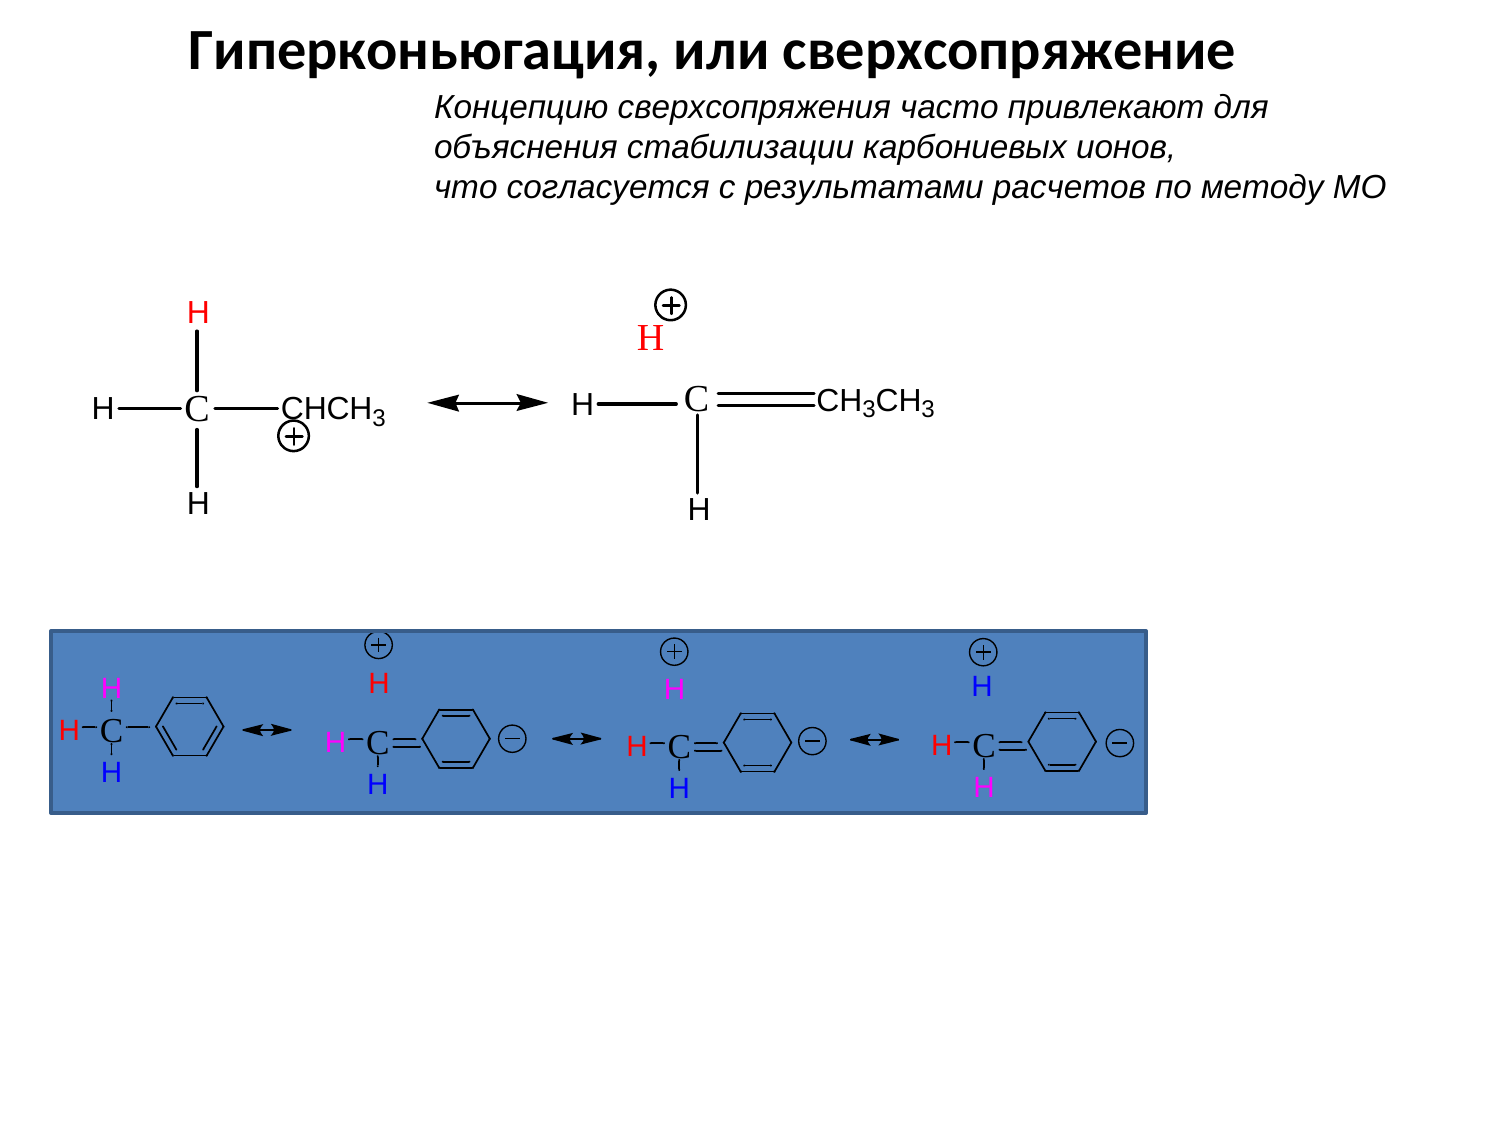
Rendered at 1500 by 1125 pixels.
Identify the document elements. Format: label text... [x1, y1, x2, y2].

text_box Концепцию сверхсопряжения часто привлекают для объяснения стабилизации карбониевых ионов, что согласуется с результатами расчетов по методу МО [419, 78, 1424, 260]
title Гиперконьюгация, или сверхсопряжение [0, 0, 1426, 93]
chart [53, 633, 1144, 811]
chart [88, 278, 940, 527]
